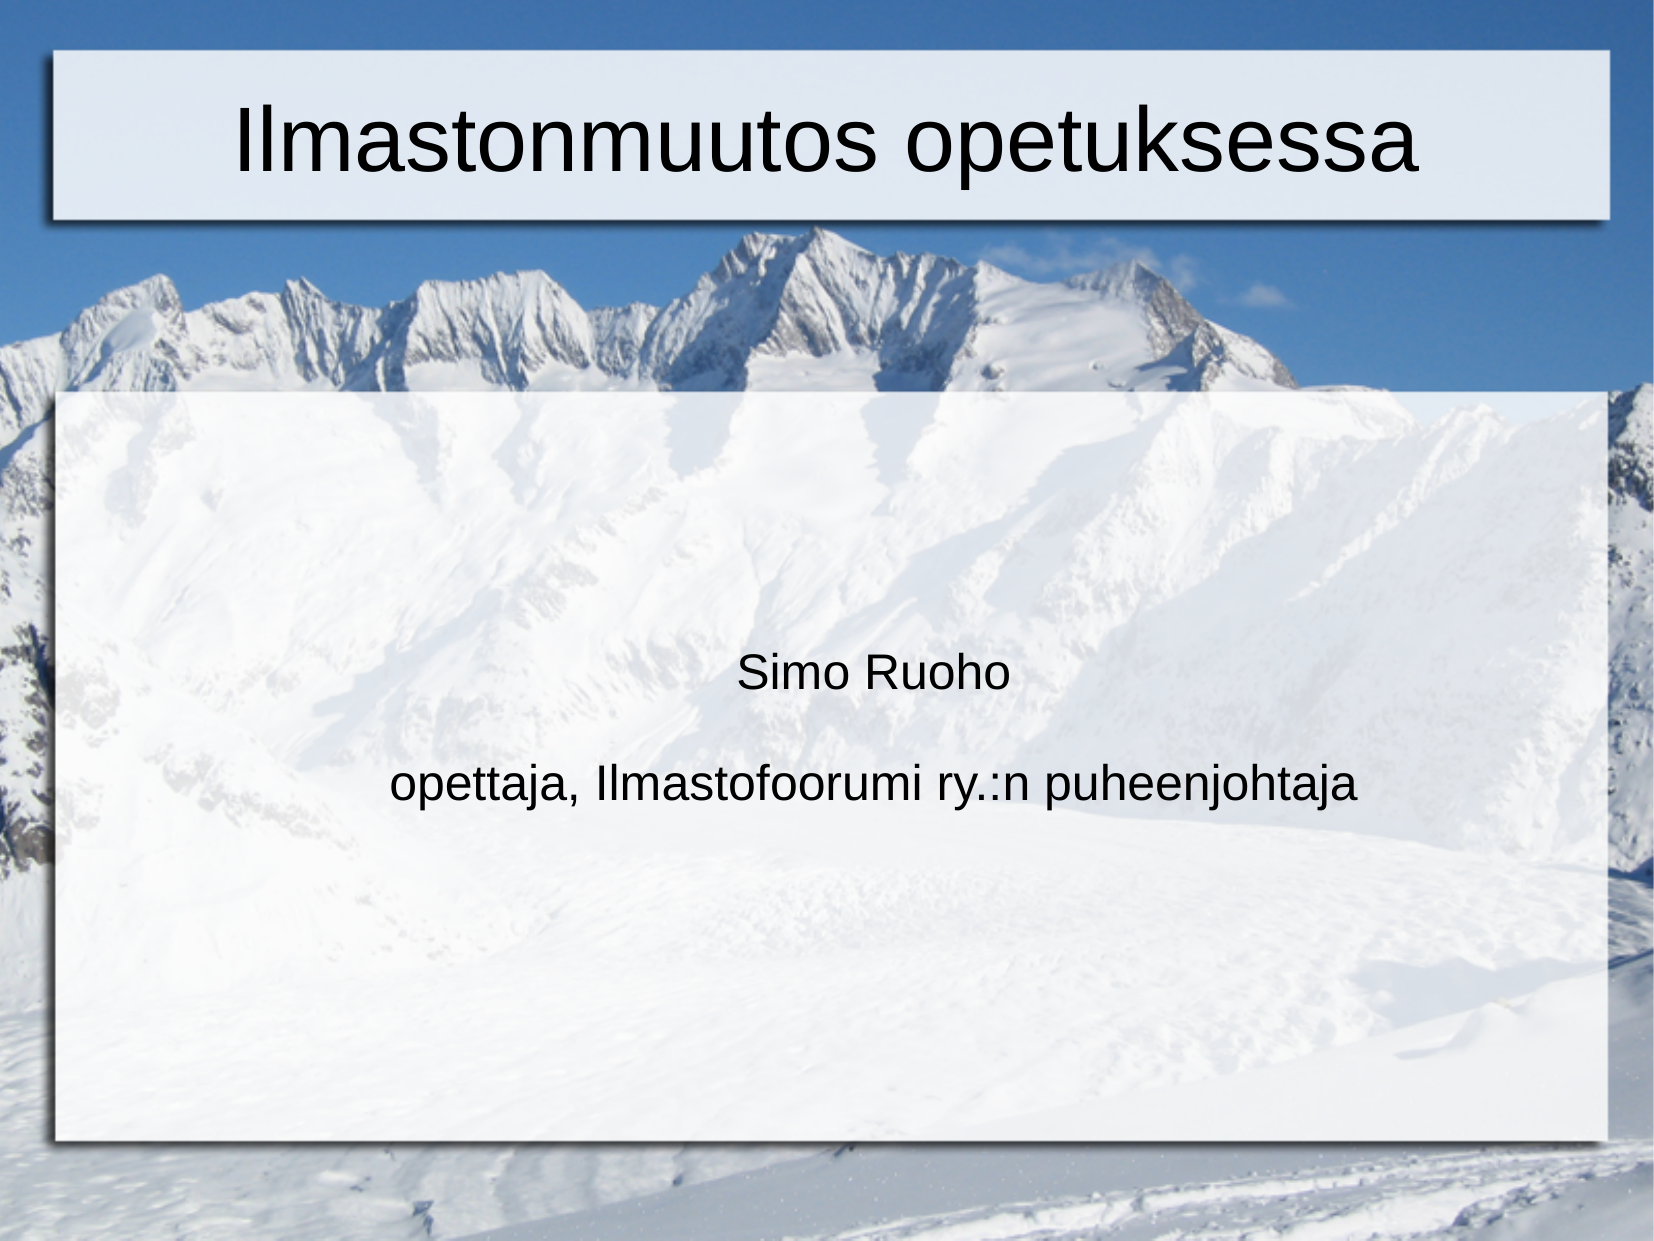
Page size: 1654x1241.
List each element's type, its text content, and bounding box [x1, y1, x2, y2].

picture [0, 0, 1654, 1241]
title Ilmastonmuutos opetuksessa [59, 61, 1595, 219]
subtitle Simo Ruoho opettaja, Ilmastofoorumi ry.:n puheenjohtaja [178, 364, 1570, 1147]
